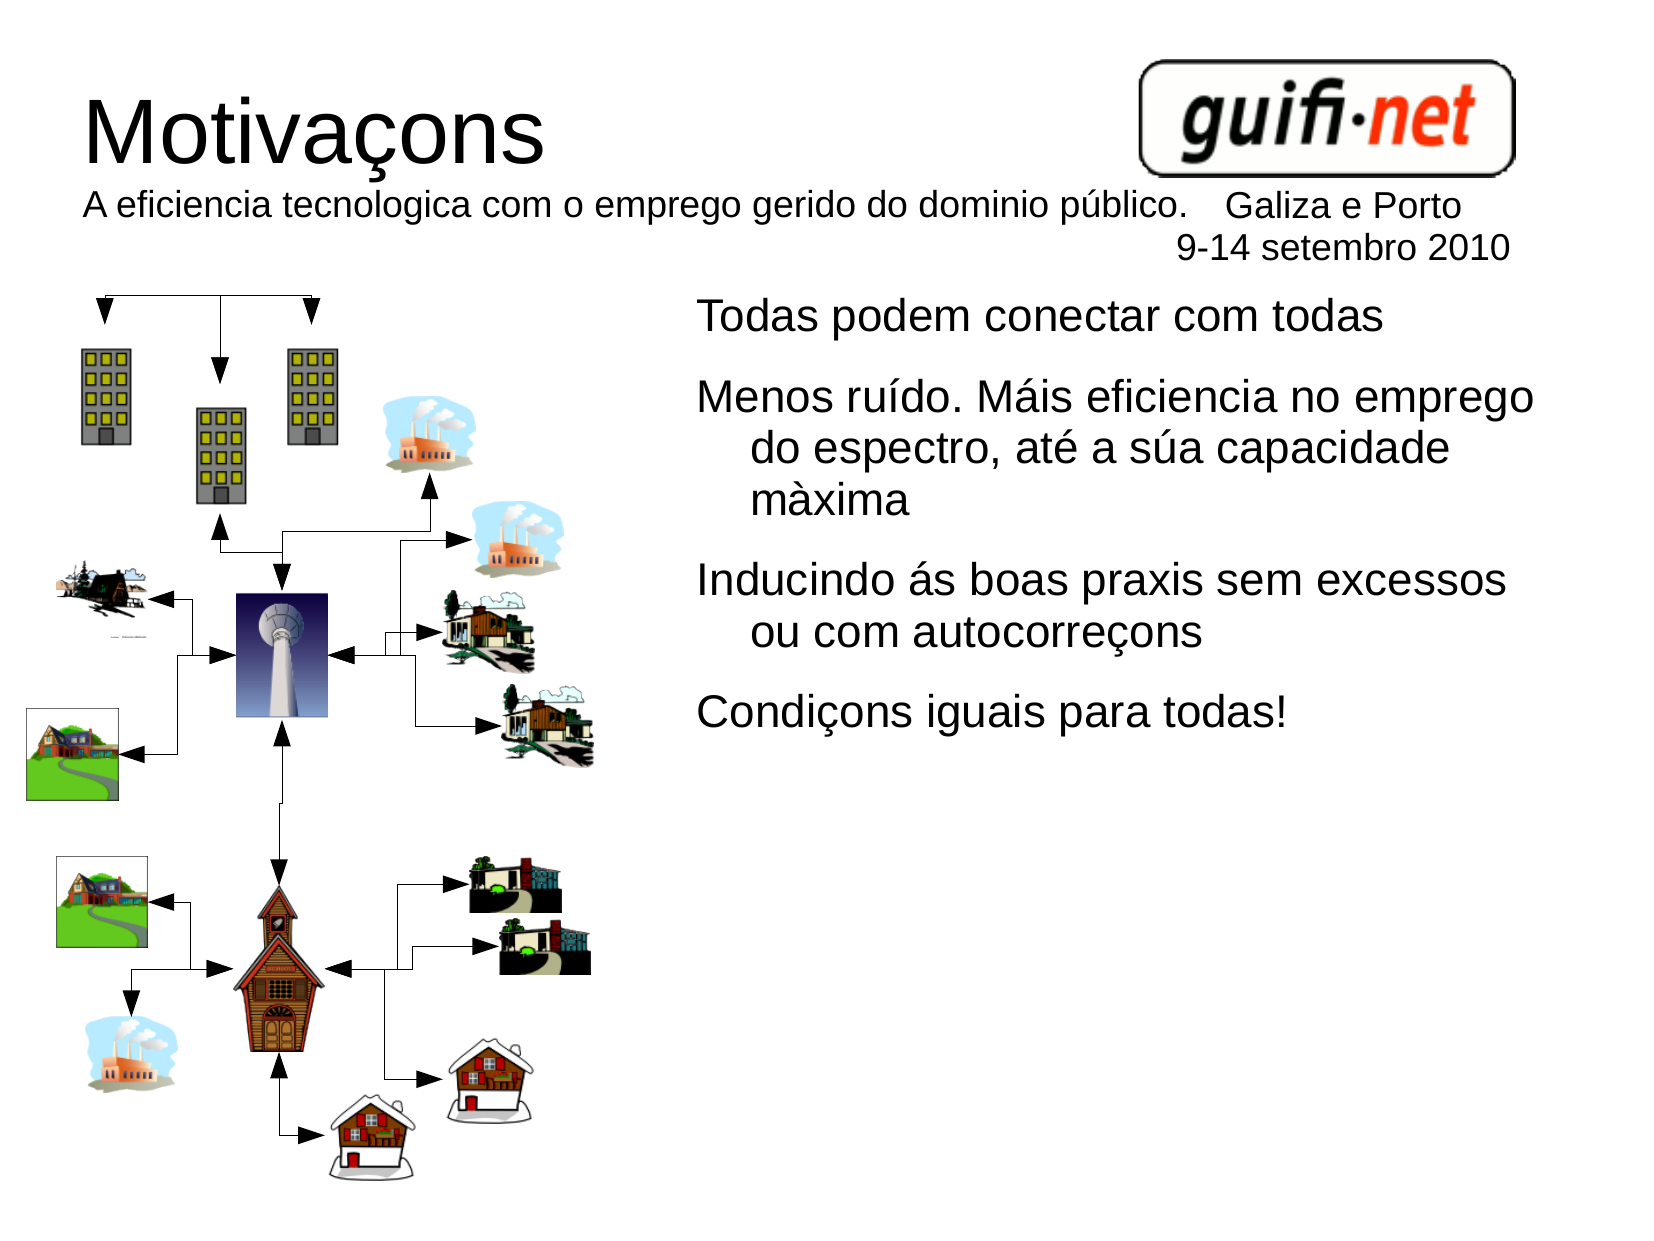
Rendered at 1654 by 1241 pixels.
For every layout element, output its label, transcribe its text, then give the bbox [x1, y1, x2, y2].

picture [324, 1089, 417, 1182]
picture [26, 708, 119, 801]
picture [442, 1033, 535, 1126]
picture [499, 918, 591, 975]
list Todas podem conectar com todas Menos ruído. Máis eficiencia no emprego do espectro, até a súa capacidade màxima Inducindo ás boas praxis sem excessos ou com autocorreçons Condiçons iguais para todas! [679, 290, 1572, 1109]
picture [469, 856, 562, 913]
text_box Galiza e Porto 9-14 setembro 2010 [1033, 177, 1654, 277]
picture [56, 856, 148, 948]
picture [85, 1016, 178, 1093]
picture [236, 590, 328, 720]
picture [442, 590, 535, 675]
picture [56, 560, 148, 638]
picture [174, 324, 358, 514]
picture [383, 396, 476, 473]
picture [1137, 59, 1516, 177]
title Motivaçons A eficiencia tecnologica com o emprego gerido do dominio público. [82, 49, 1571, 257]
picture [59, 324, 151, 455]
picture [233, 885, 325, 1052]
picture [472, 501, 564, 578]
picture [501, 684, 594, 768]
